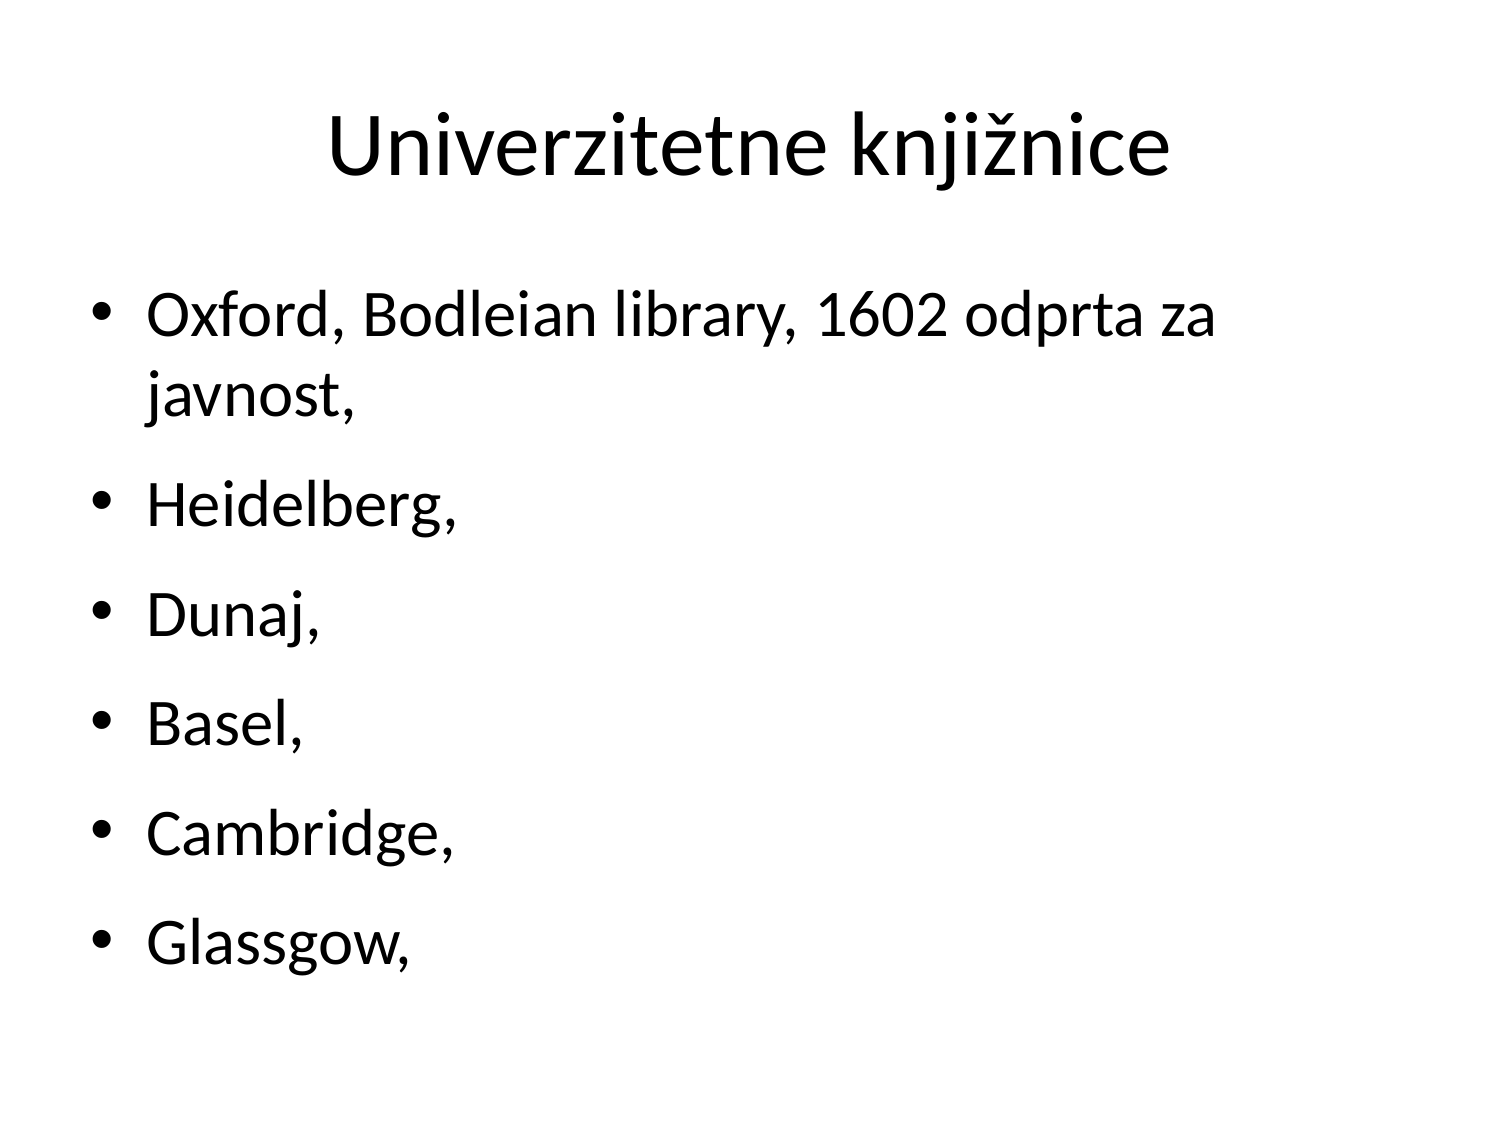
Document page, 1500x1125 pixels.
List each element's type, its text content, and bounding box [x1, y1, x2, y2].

title Univerzitetne knjižnice [75, 45, 1425, 233]
list Oxford, Bodleian library, 1602 odprta za javnost, Heidelberg, Dunaj, Basel, Cambridge, Glassgow, [75, 262, 1425, 1005]
